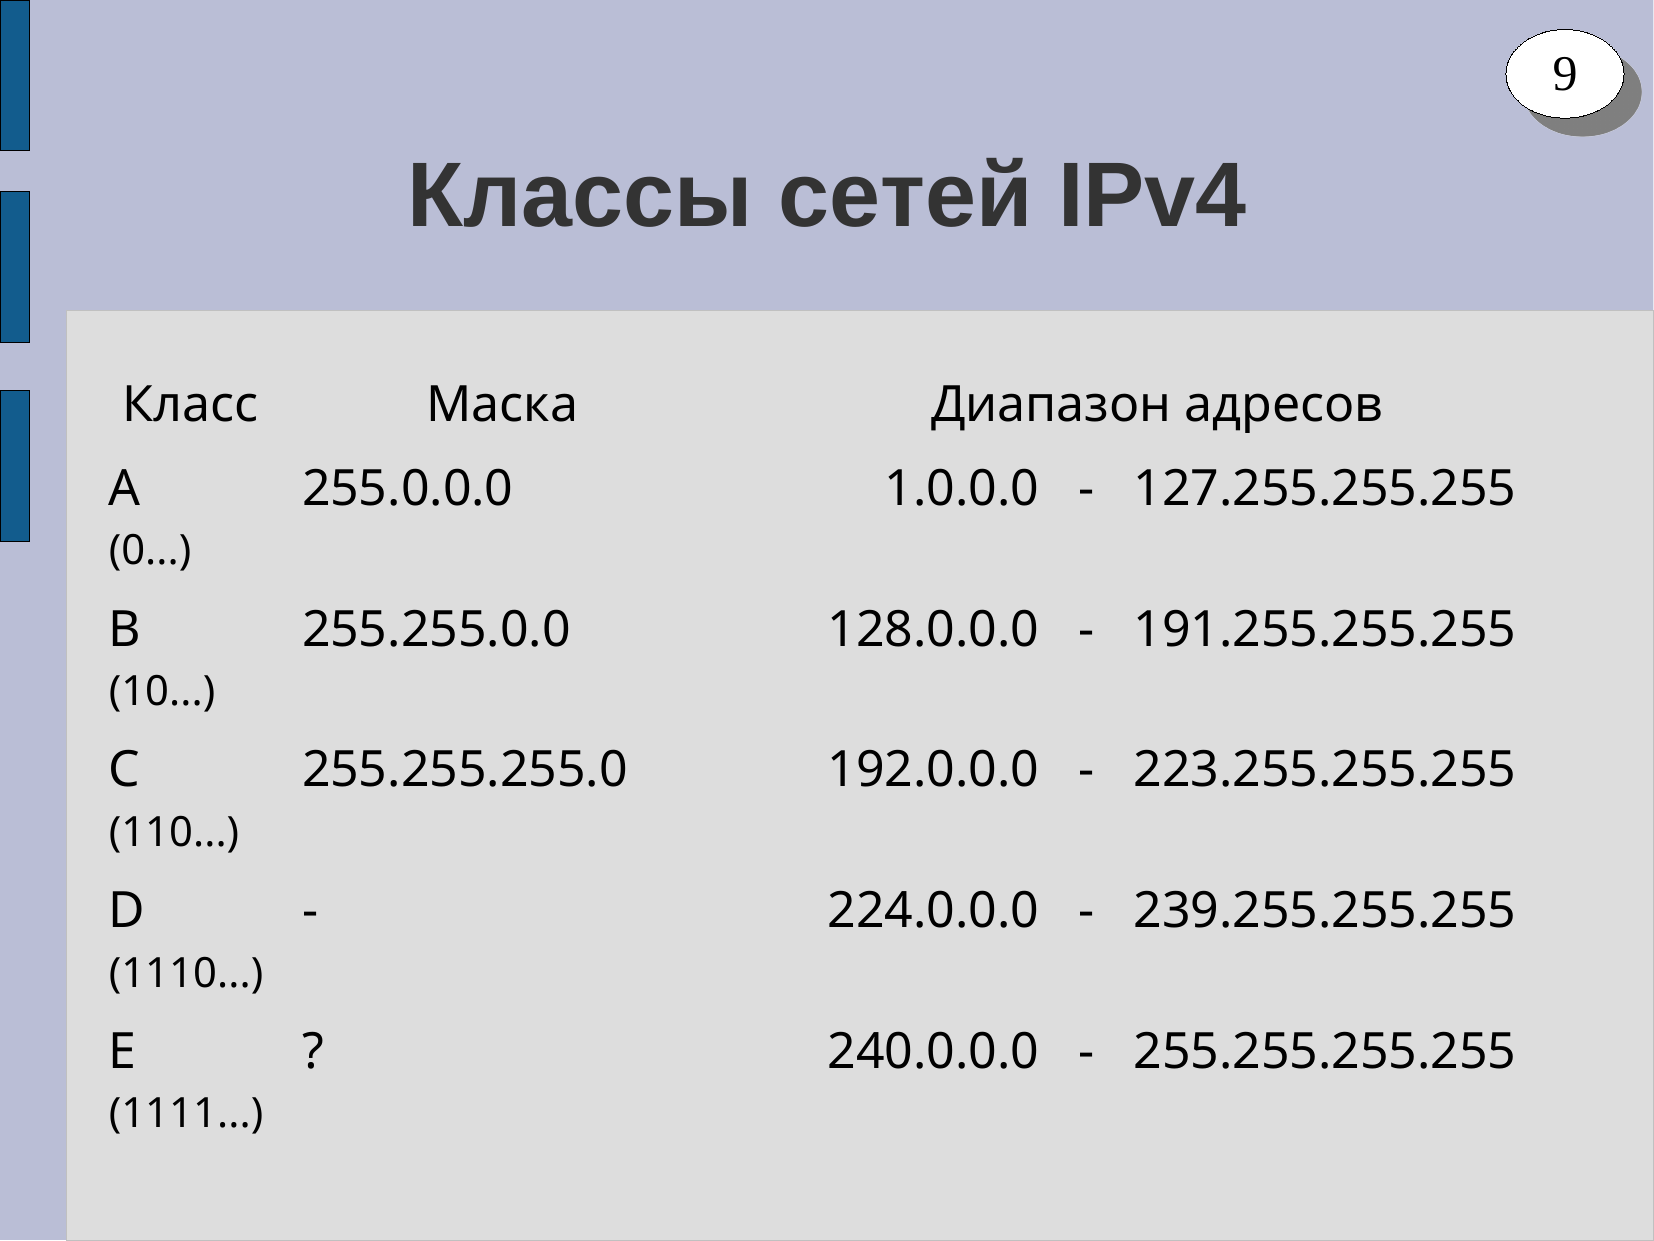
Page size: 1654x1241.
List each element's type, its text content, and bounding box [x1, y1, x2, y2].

table_cell - [1054, 444, 1119, 585]
table_cell 192.0.0.0 [717, 726, 1054, 866]
table_cell - [1054, 726, 1119, 866]
table_cell 224.0.0.0 [717, 866, 1054, 1007]
table_cell B (10...) [94, 585, 287, 726]
text_box 9 [1505, 29, 1625, 119]
table_cell - [1054, 585, 1119, 726]
table_header Класс [94, 361, 287, 444]
table_cell 127.255.255.255 [1119, 444, 1597, 585]
table_cell 128.0.0.0 [717, 585, 1054, 726]
table_cell E (1111...) [94, 1007, 287, 1148]
table_cell - [287, 866, 717, 1007]
table_cell A (0...) [94, 444, 287, 585]
table_header Маска [287, 361, 717, 444]
table_cell - [1054, 1007, 1119, 1148]
table_cell 255.0.0.0 [287, 444, 717, 585]
table_cell 1.0.0.0 [717, 444, 1054, 585]
table_cell C (110...) [94, 726, 287, 866]
table_cell ? [287, 1007, 717, 1148]
table_cell 239.255.255.255 [1119, 866, 1597, 1007]
title Классы сетей IPv4 [121, 91, 1534, 299]
table_cell 240.0.0.0 [717, 1007, 1054, 1148]
table_cell D (1110...) [94, 866, 287, 1007]
table_cell - [1054, 866, 1119, 1007]
table_header Диапазон адресов [717, 361, 1597, 444]
table_cell 255.255.255.0 [287, 726, 717, 866]
table_cell 255.255.255.255 [1119, 1007, 1597, 1148]
table_cell 191.255.255.255 [1119, 585, 1597, 726]
table_cell 223.255.255.255 [1119, 726, 1597, 866]
table_cell 255.255.0.0 [287, 585, 717, 726]
